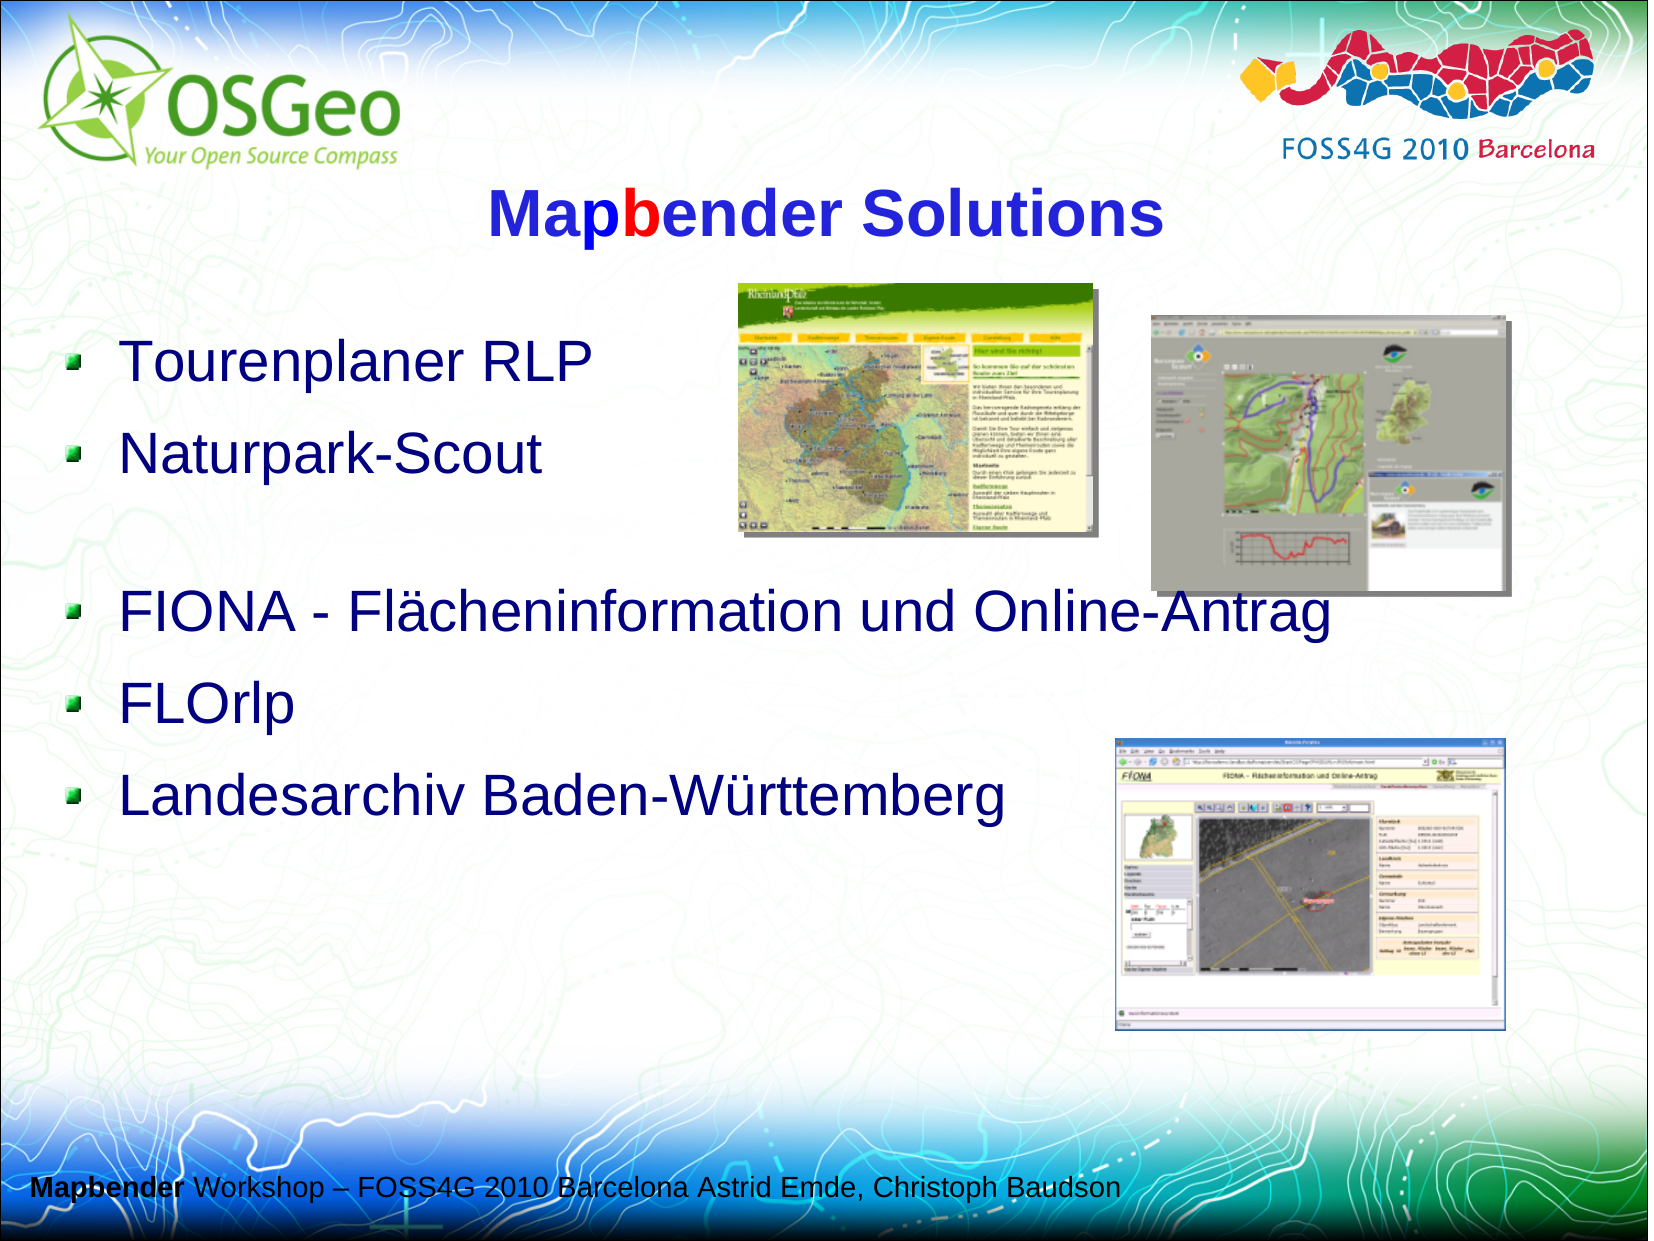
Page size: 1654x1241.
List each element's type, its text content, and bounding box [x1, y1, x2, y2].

picture [1, 1, 1647, 1240]
list Tourenplaner RLP Naturpark-Scout FIONA - Flächeninformation und Online-Antrag FLOrlp Landesarchiv Baden-Württemberg [47, 328, 1536, 1148]
title Mapbender Solutions [82, 126, 1571, 302]
